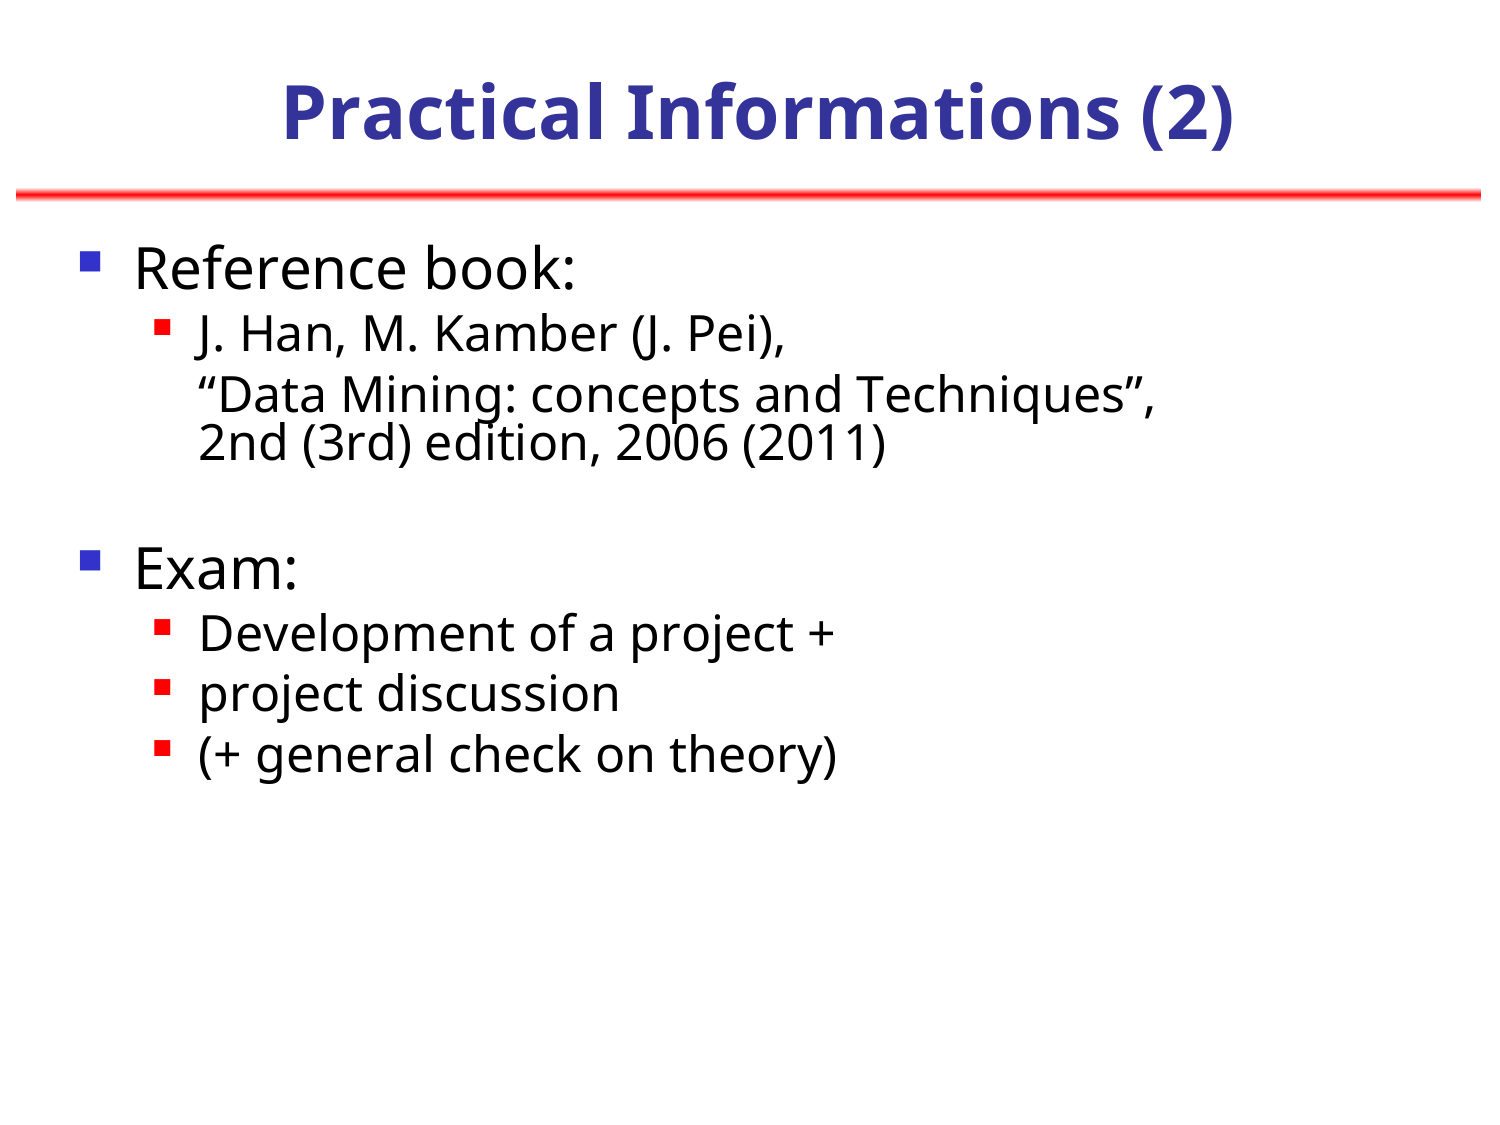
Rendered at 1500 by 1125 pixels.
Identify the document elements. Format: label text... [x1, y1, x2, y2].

list Reference book: J. Han, M. Kamber (J. Pei), “Data Mining: concepts and Techniques”, 2nd (3rd) edition, 2006 (2011) Exam: Development of a project + project discussion (+ general check on theory) [62, 237, 1450, 1075]
title Practical Informations (2) [124, 0, 1391, 163]
